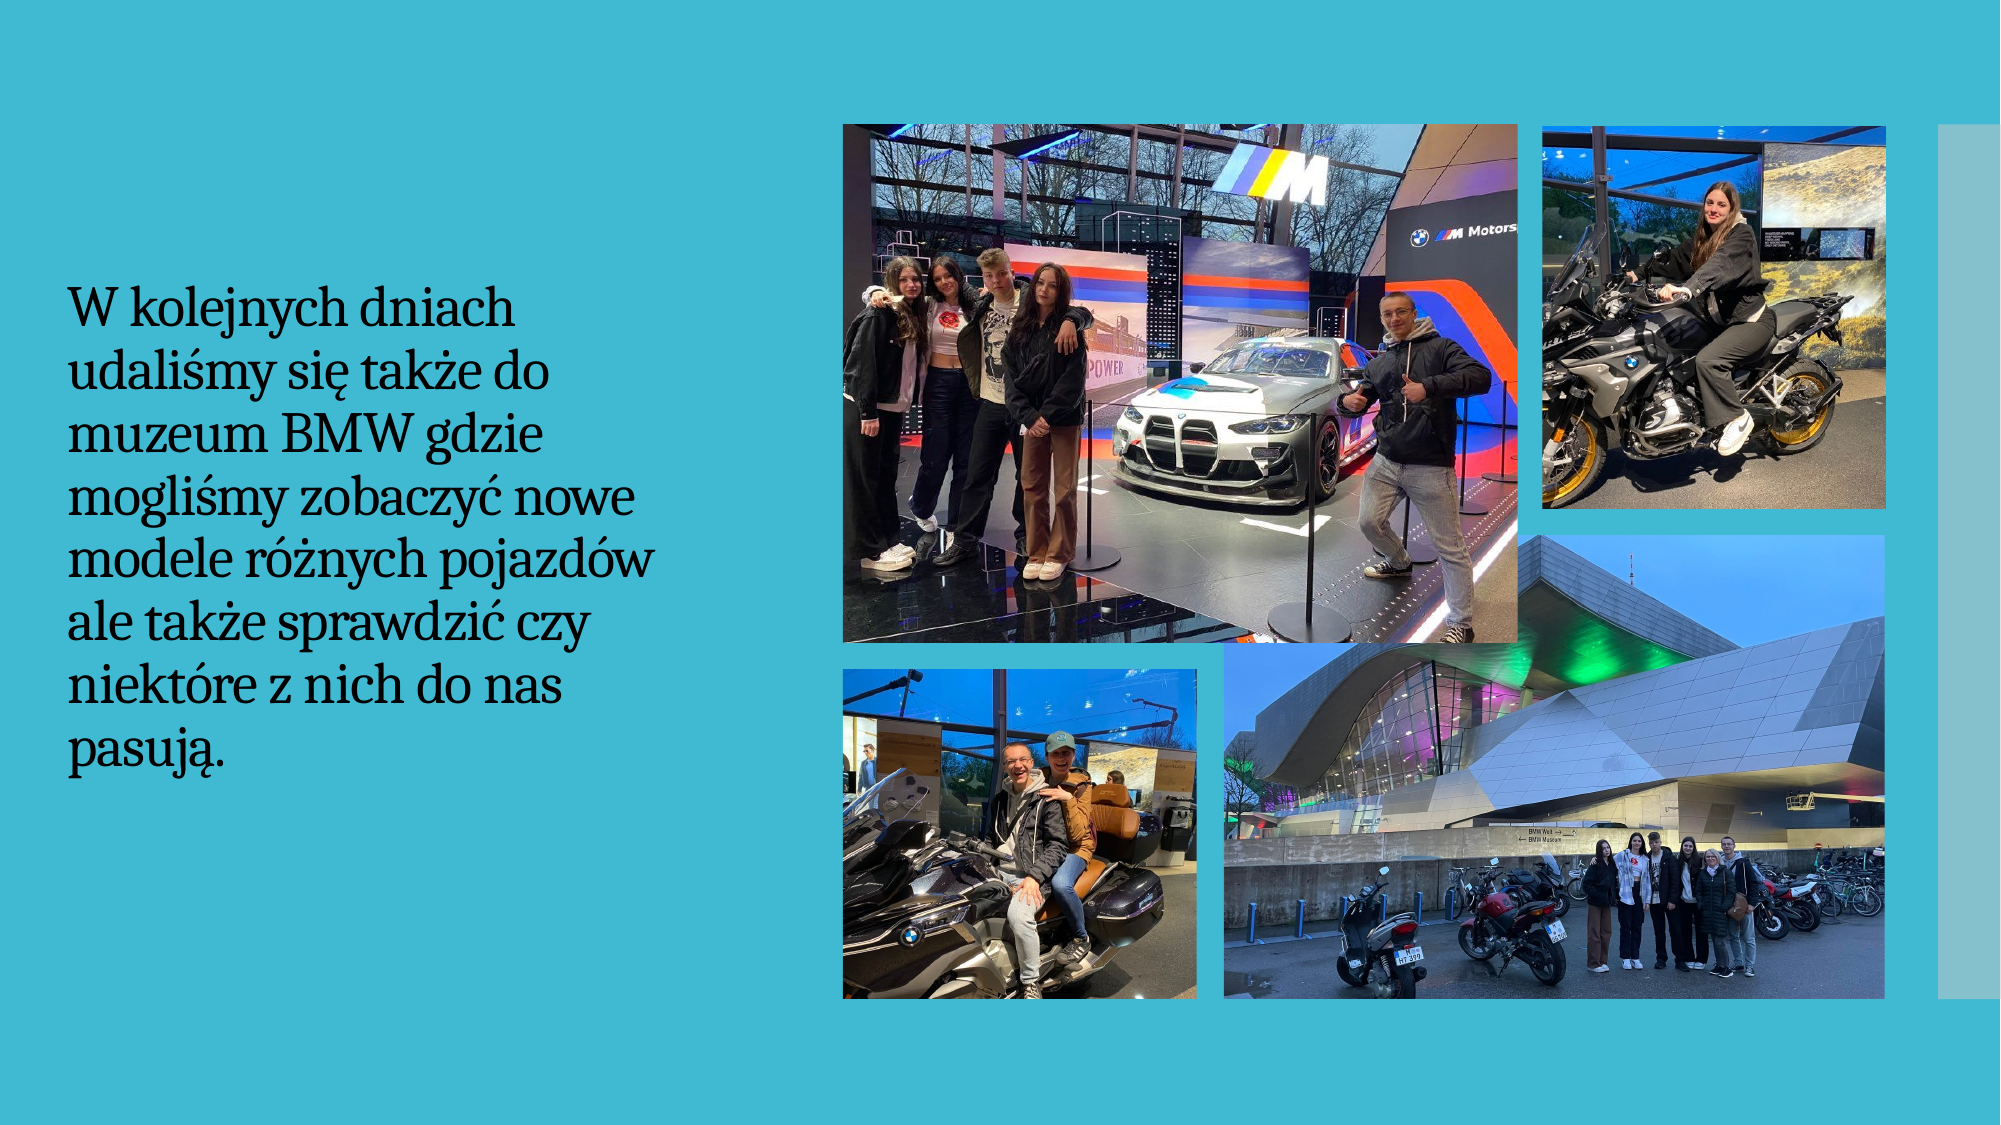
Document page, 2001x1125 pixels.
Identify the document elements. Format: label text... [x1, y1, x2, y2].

picture [842, 124, 1885, 999]
text_box [0, 0, 2000, 1125]
picture [842, 669, 1197, 1000]
picture [1542, 126, 1886, 510]
title W kolejnych dniach udaliśmy się także do muzeum BMW gdzie mogliśmy zobaczyć nowe modele różnych pojazdów ale także sprawdzić czy niektóre z nich do nas pasują. [52, 184, 707, 871]
